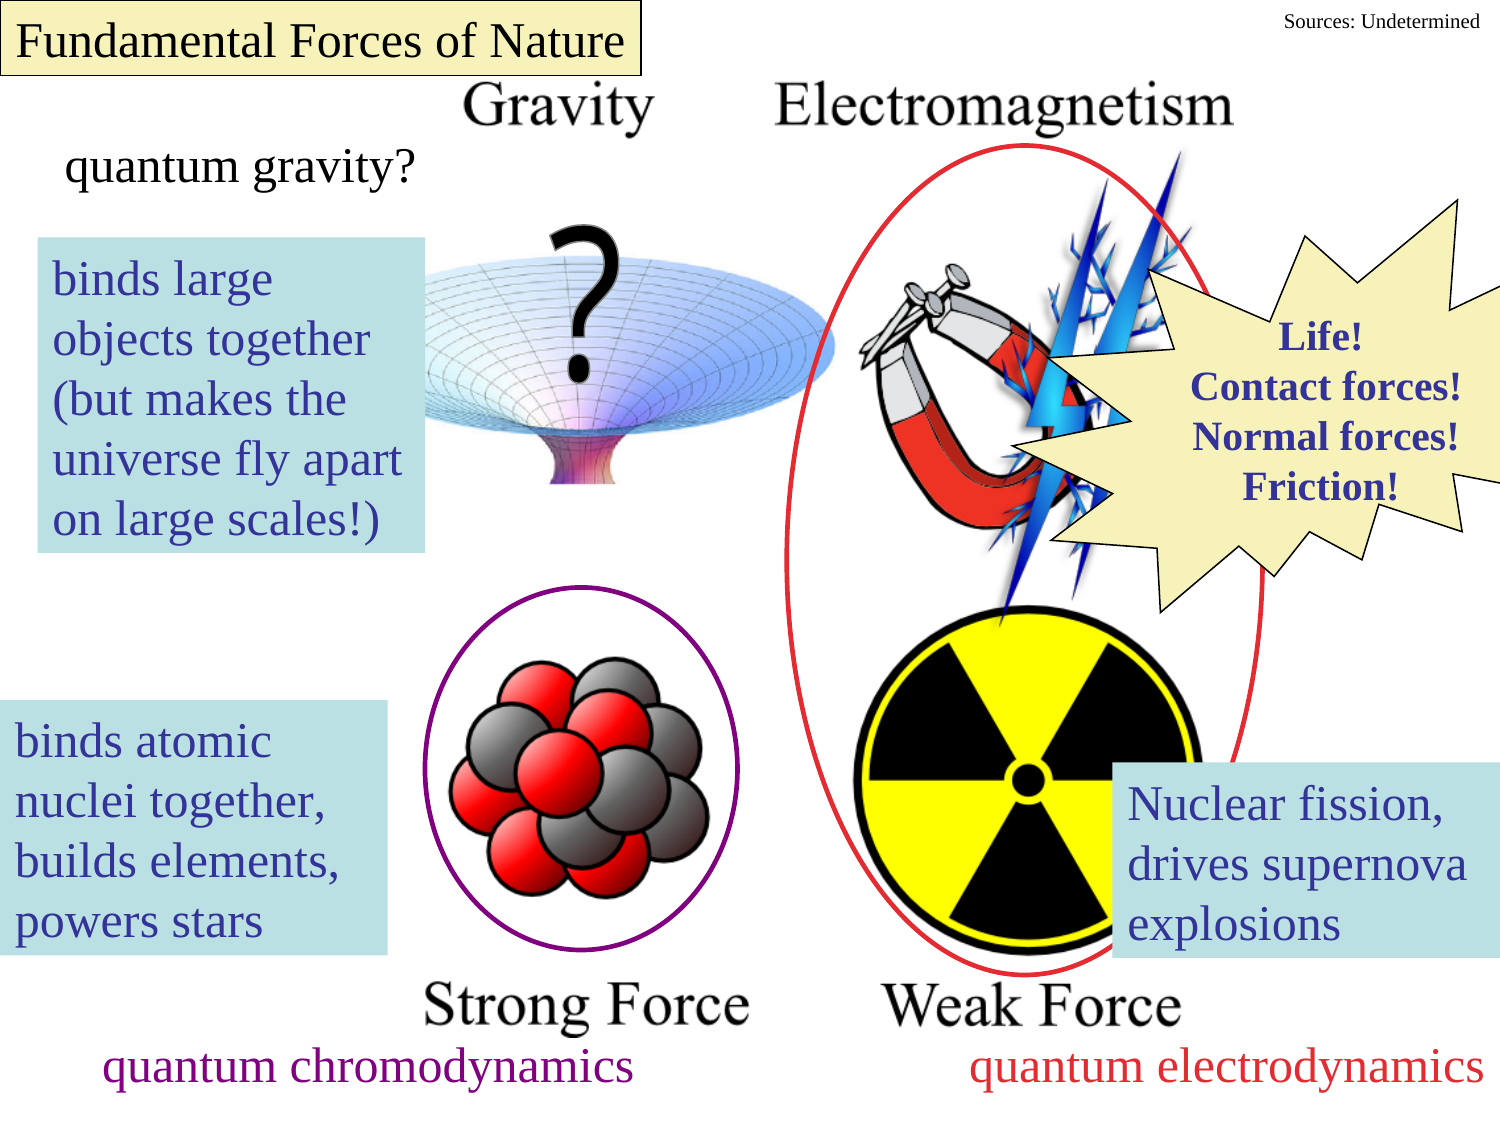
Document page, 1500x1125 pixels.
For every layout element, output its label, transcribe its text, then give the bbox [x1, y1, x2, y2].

text_box ? [549, 224, 619, 338]
text_box quantum chromodynamics [87, 1024, 650, 1101]
text_box binds large objects together (but makes the universe fly apart on large scales!) [37, 237, 426, 553]
picture [790, 148, 1234, 972]
text_box binds atomic nuclei together, builds elements, powers stars [0, 699, 388, 956]
text_box ? [568, 354, 590, 384]
text_box Nuclear fission, drives supernova explosions [1112, 762, 1500, 958]
text_box Fundamental Forces of Nature [0, 0, 641, 76]
text_box Life! Contact forces! Normal forces! Friction! [1012, 199, 1500, 613]
text_box quantum gravity? [49, 124, 432, 201]
text_box Sources: Undetermined [1269, 0, 1496, 41]
text_box quantum electrodynamics [954, 1024, 1500, 1101]
picture [287, 49, 1234, 1038]
